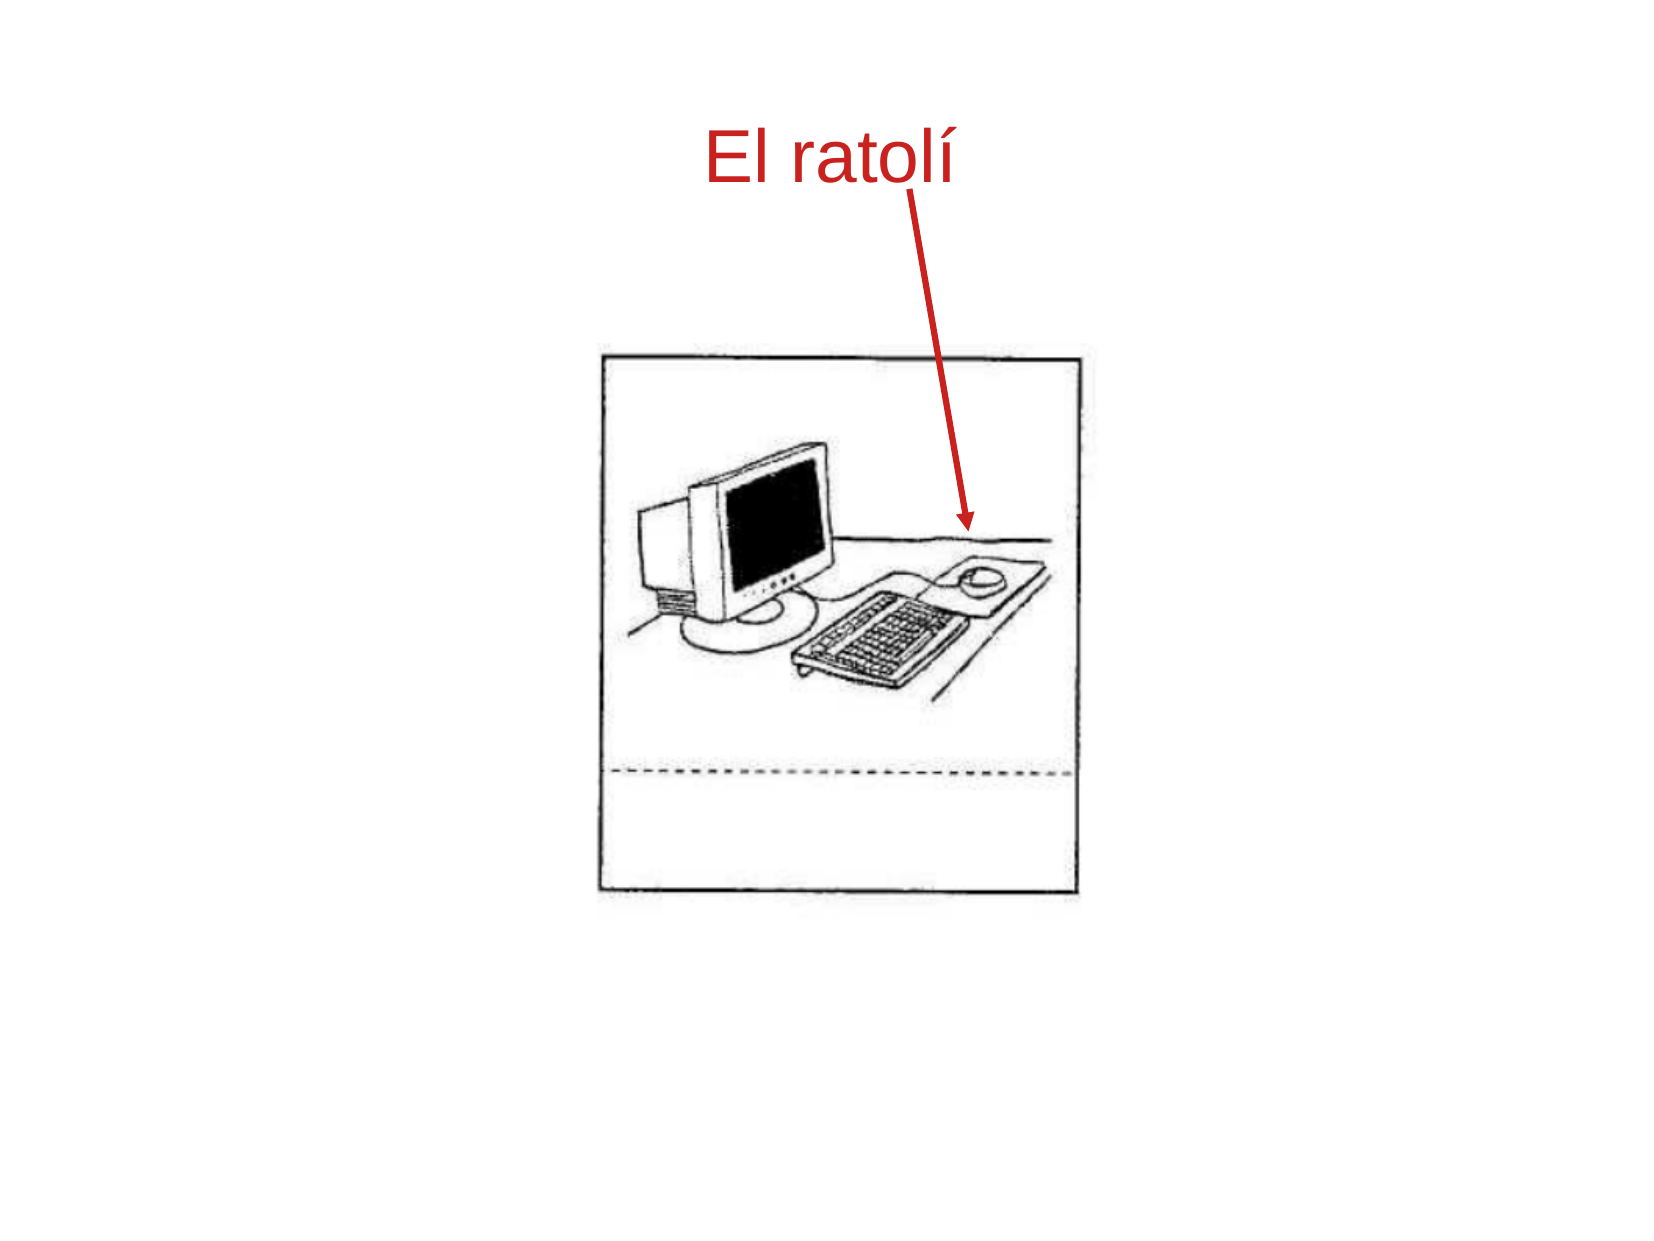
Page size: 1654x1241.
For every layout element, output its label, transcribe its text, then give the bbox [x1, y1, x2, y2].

text_box El ratolí [289, 49, 1371, 257]
picture [569, 328, 1106, 922]
